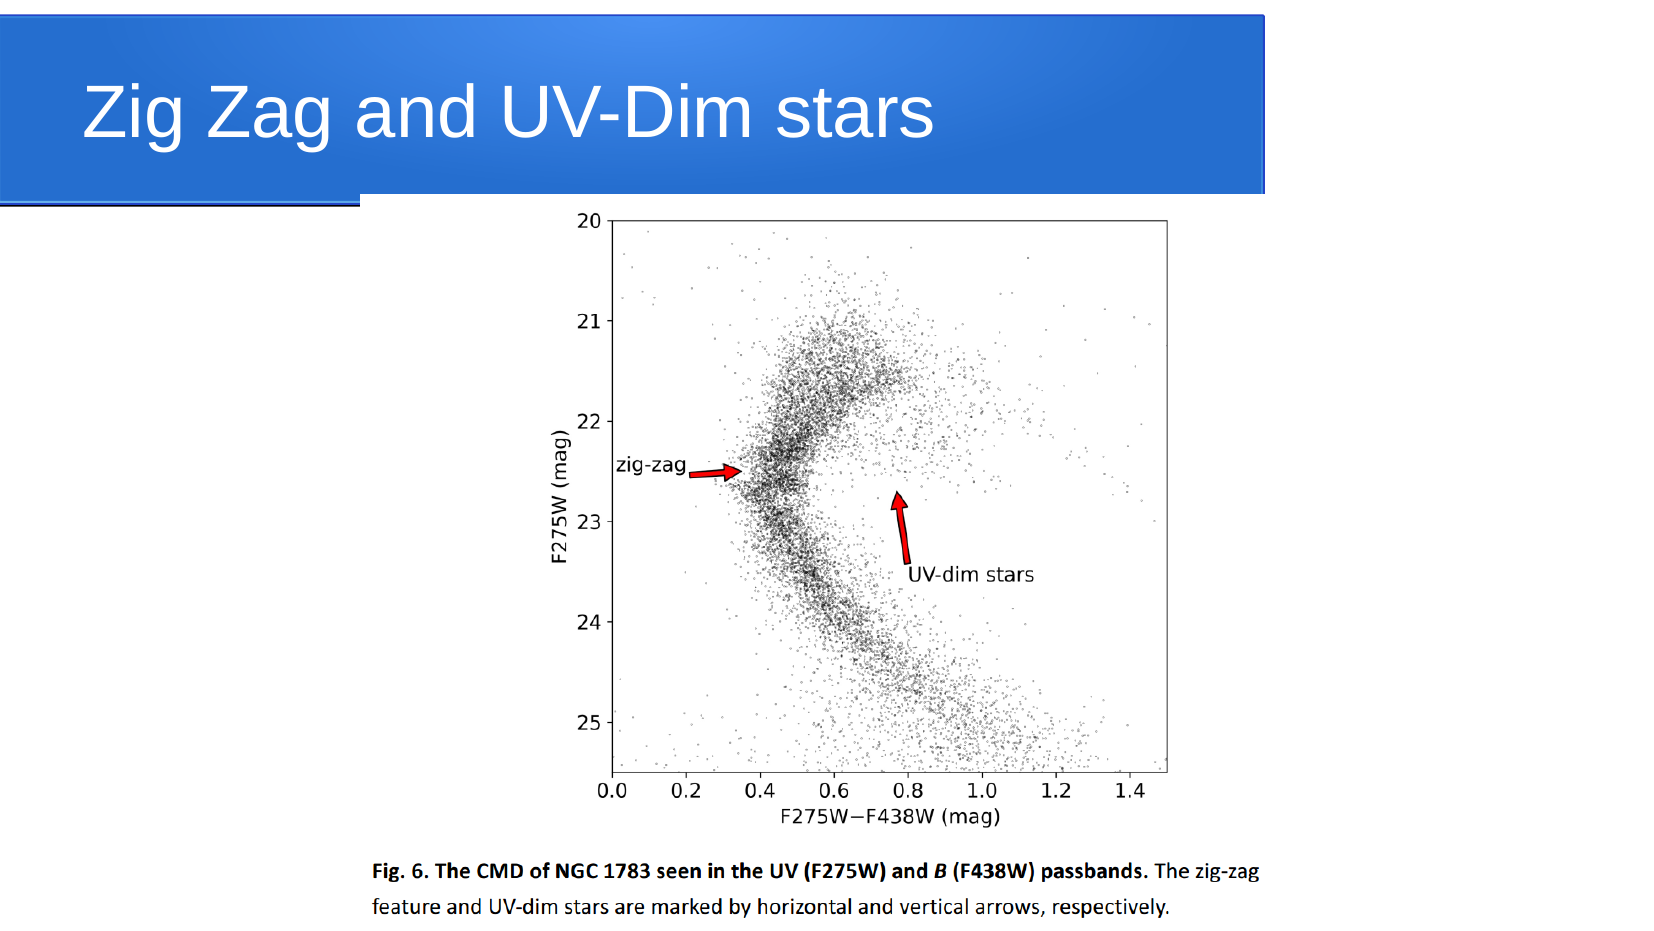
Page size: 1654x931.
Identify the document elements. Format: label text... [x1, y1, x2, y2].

title Zig Zag and UV-Dim stars [82, 35, 1235, 189]
picture [360, 194, 1276, 931]
